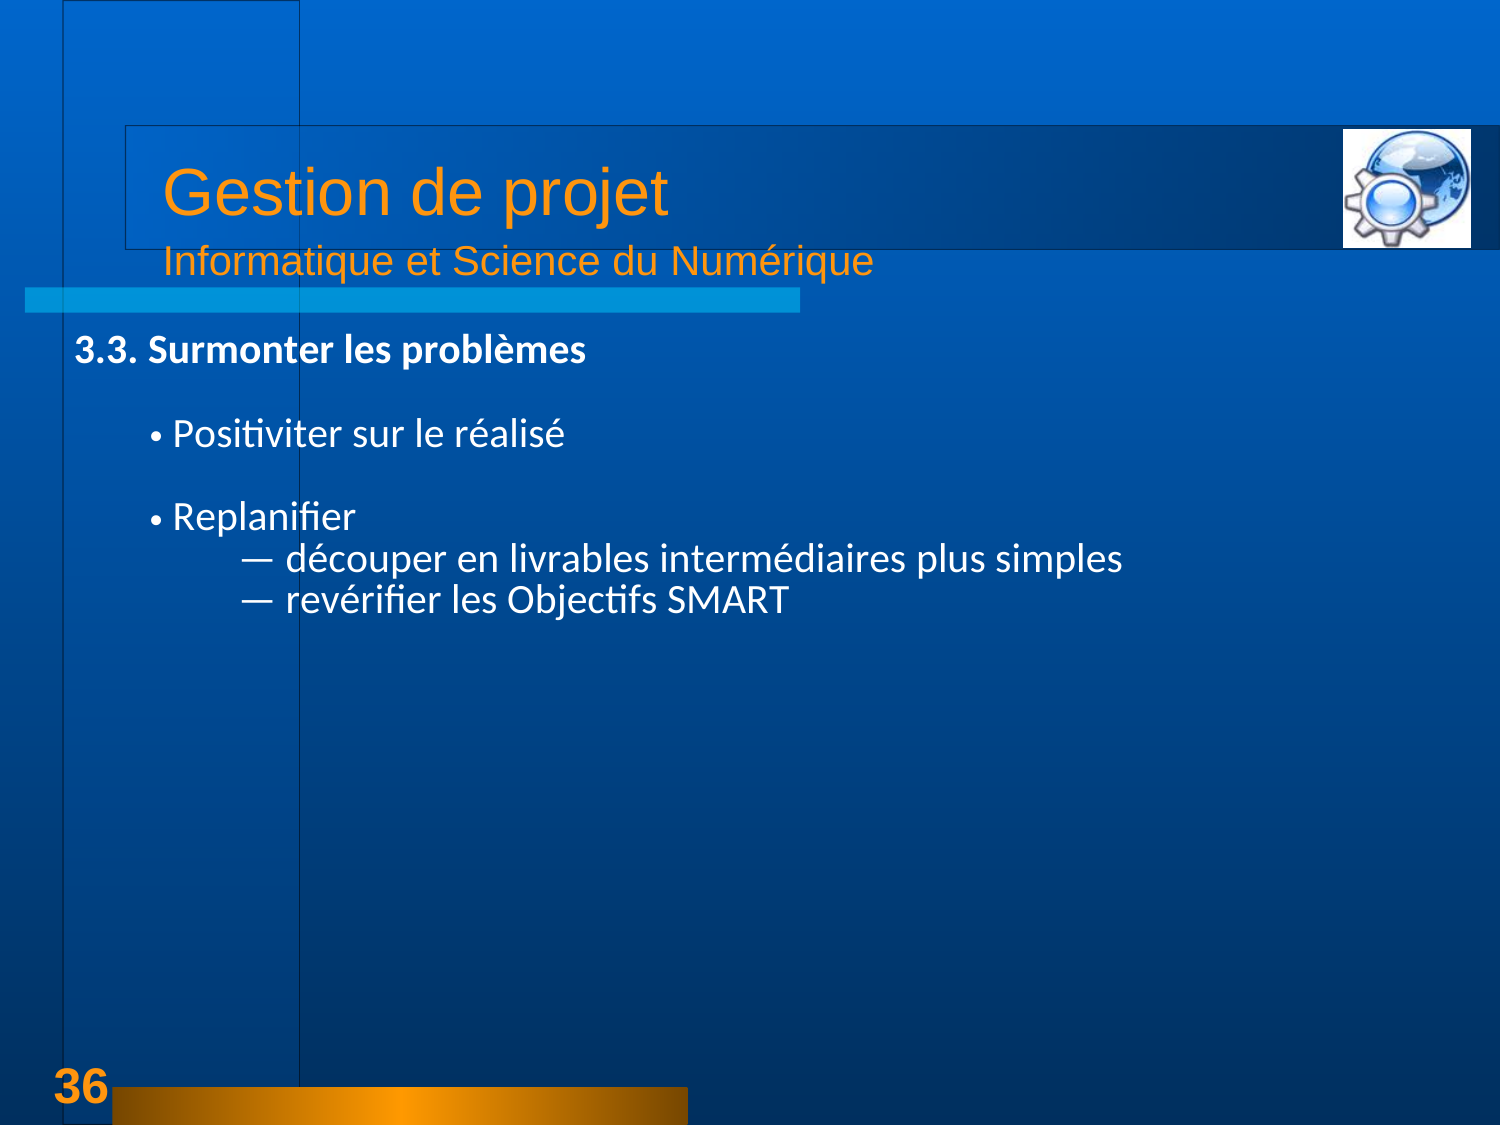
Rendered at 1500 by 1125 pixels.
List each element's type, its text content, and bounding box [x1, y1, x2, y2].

text_box 3.3. Surmonter les problèmes Positiviter sur le réalisé Replanifier — découper en livrables intermédiaires plus simples — revérifier les Objectifs SMART [59, 324, 1477, 850]
picture [1343, 129, 1471, 248]
